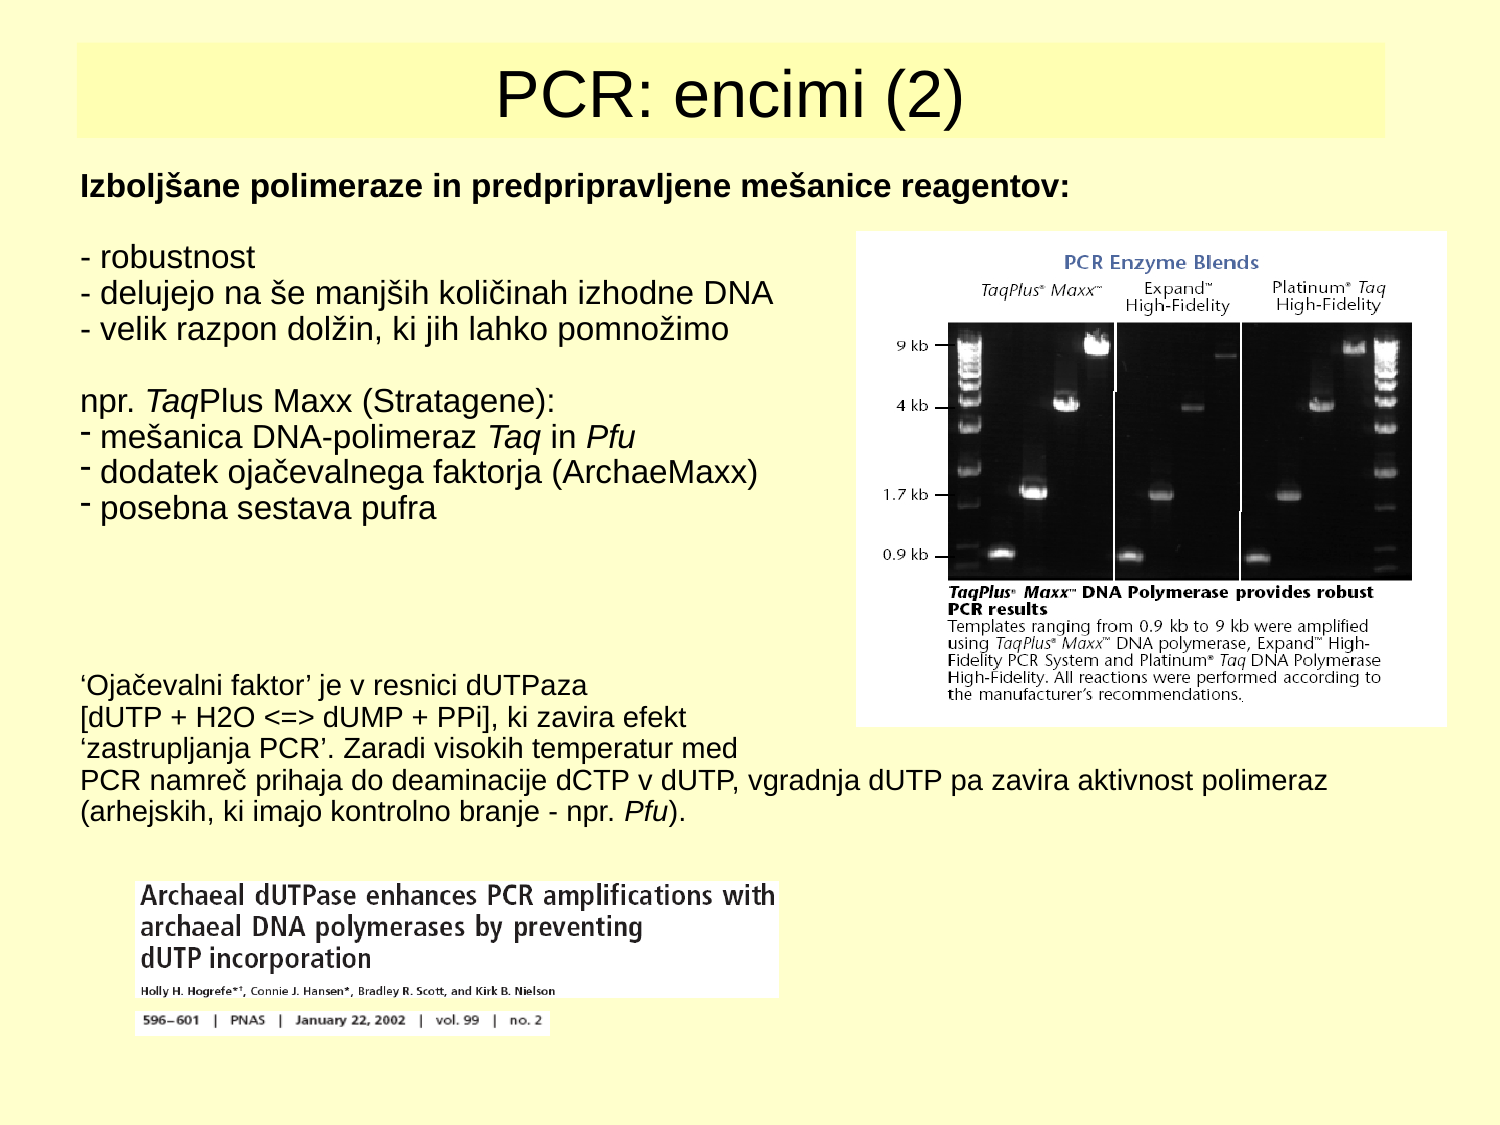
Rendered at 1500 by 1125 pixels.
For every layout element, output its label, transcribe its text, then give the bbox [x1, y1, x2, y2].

picture [856, 231, 1447, 727]
list Izboljšane polimeraze in predpripravljene mešanice reagentov: - robustnost - delujejo na še manjših količinah izhodne DNA - velik razpon dolžin, ki jih lahko pomnožimo npr. TaqPlus Maxx (Stratagene): mešanica DNA-polimeraz Taq in Pfu dodatek ojačevalnega faktorja (ArchaeMaxx) posebna sestava pufra ‘Ojačevalni faktor’ je v resnici dUTPaza [dUTP + H2O <=> dUMP + PPi], ki zavira efekt ‘zastrupljanja PCR’. Zaradi visokih temperatur med PCR namreč prihaja do deaminacije dCTP v dUTP, vgradnja dUTP pa zavira aktivnost polimeraz (arhejskih, ki imajo kontrolno branje - npr. Pfu). [64, 160, 1449, 979]
picture [135, 1011, 550, 1036]
text_box PCR: encimi (2) [76, 42, 1386, 138]
picture [135, 881, 779, 998]
